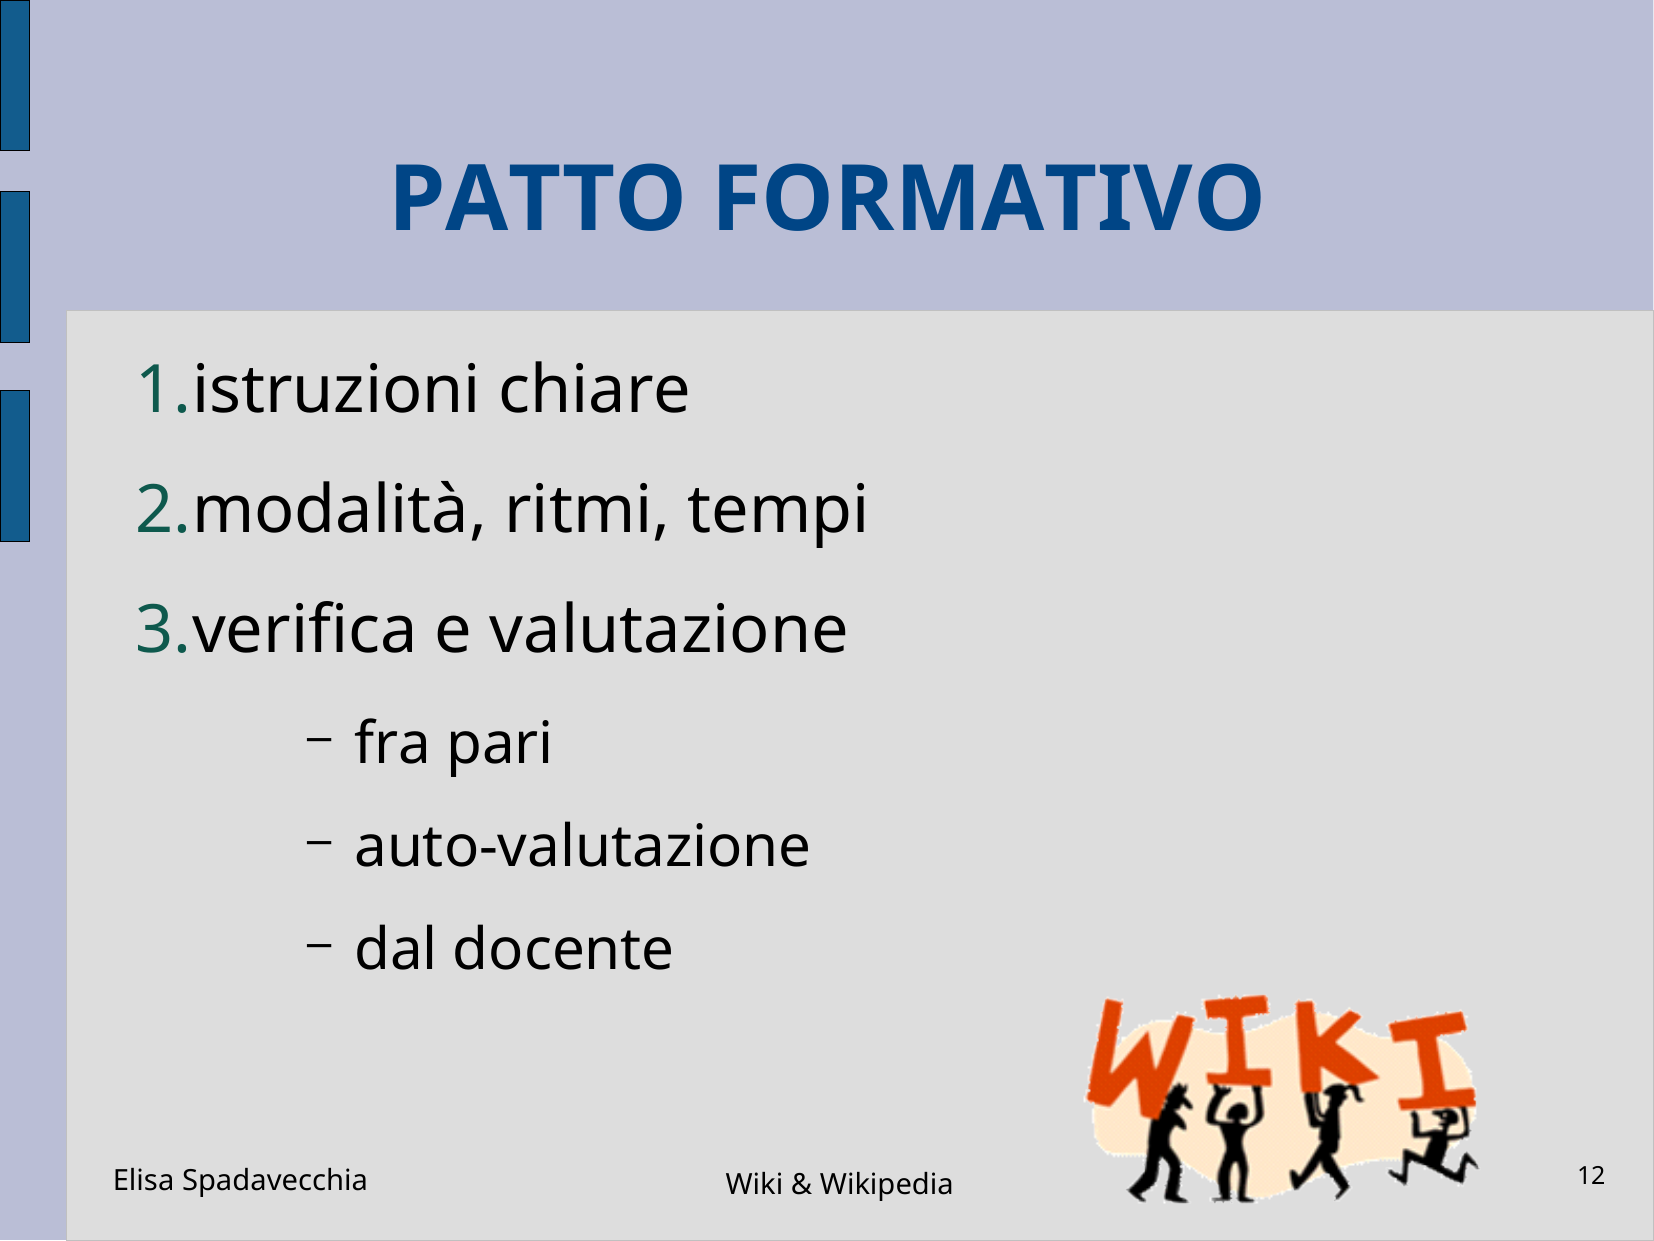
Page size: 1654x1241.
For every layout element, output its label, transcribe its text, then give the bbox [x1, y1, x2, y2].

picture [1080, 991, 1502, 1223]
text_box Wiki & Wikipedia [533, 1157, 1146, 1241]
text_box <numero> [1529, 1151, 1654, 1194]
text_box Elisa Spadavecchia [97, 1154, 632, 1237]
list istruzioni chiare modalità, ritmi, tempi verifica e valutazione fra pari auto-valutazione dal docente [118, 340, 1477, 1123]
title PATTO FORMATIVO [121, 91, 1534, 299]
